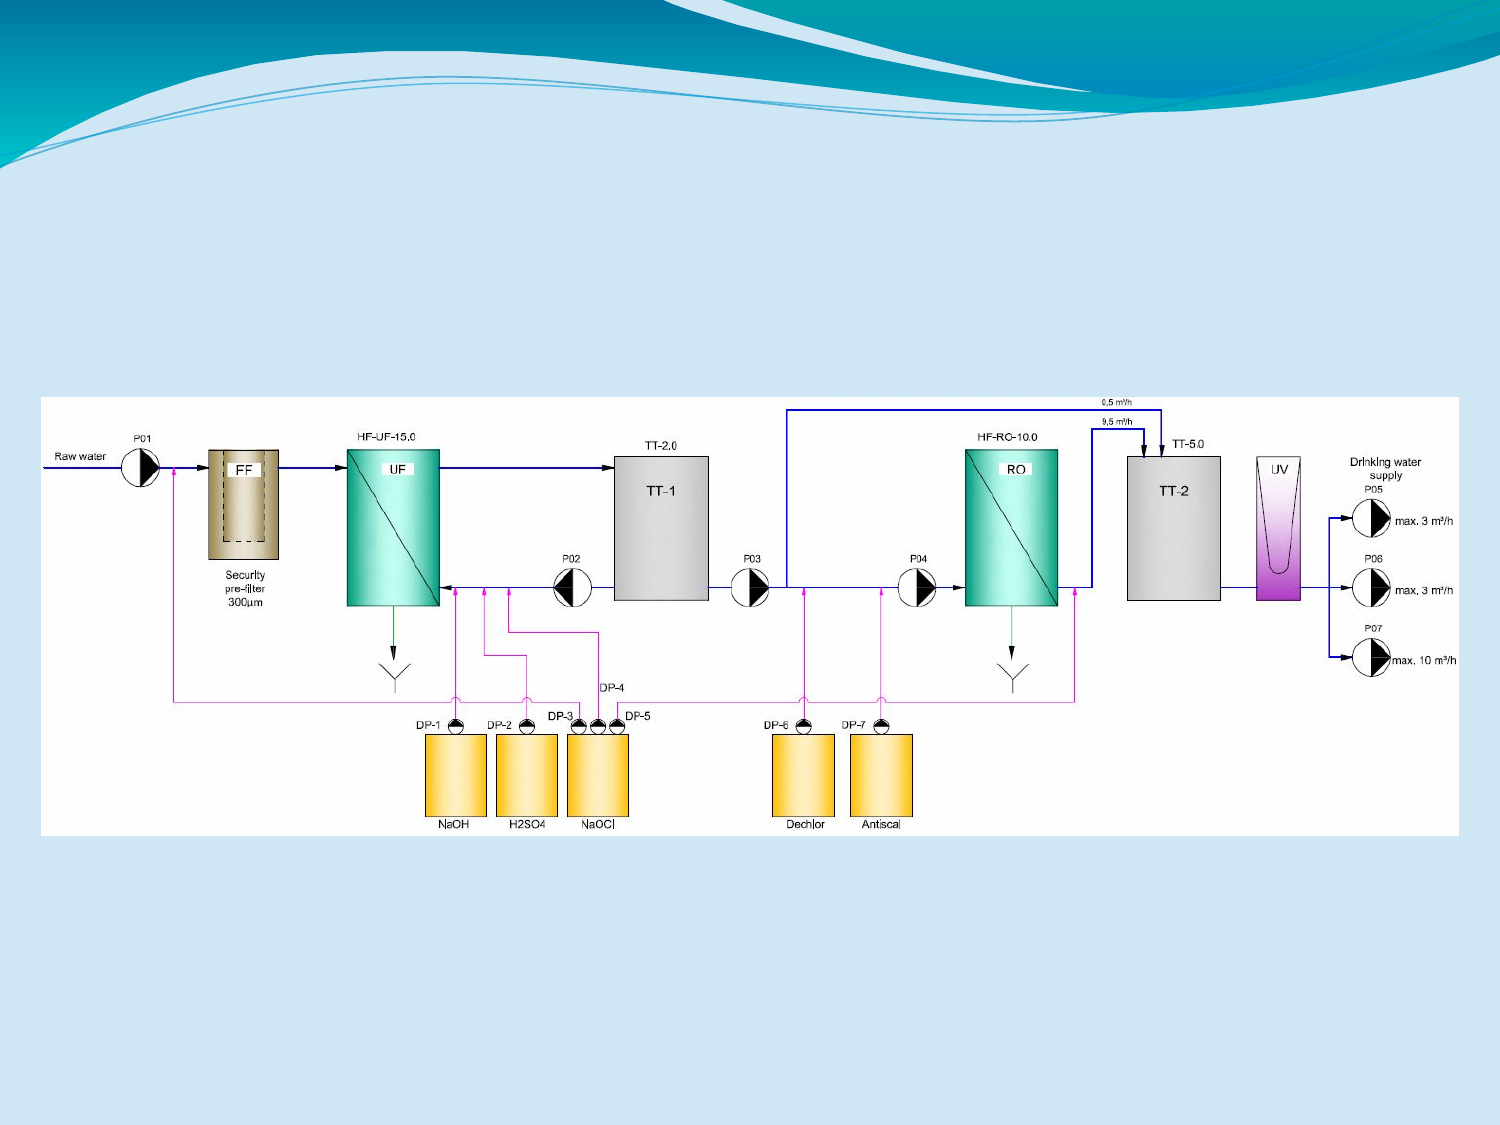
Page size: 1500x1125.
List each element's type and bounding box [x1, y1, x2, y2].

picture [41, 397, 1459, 836]
